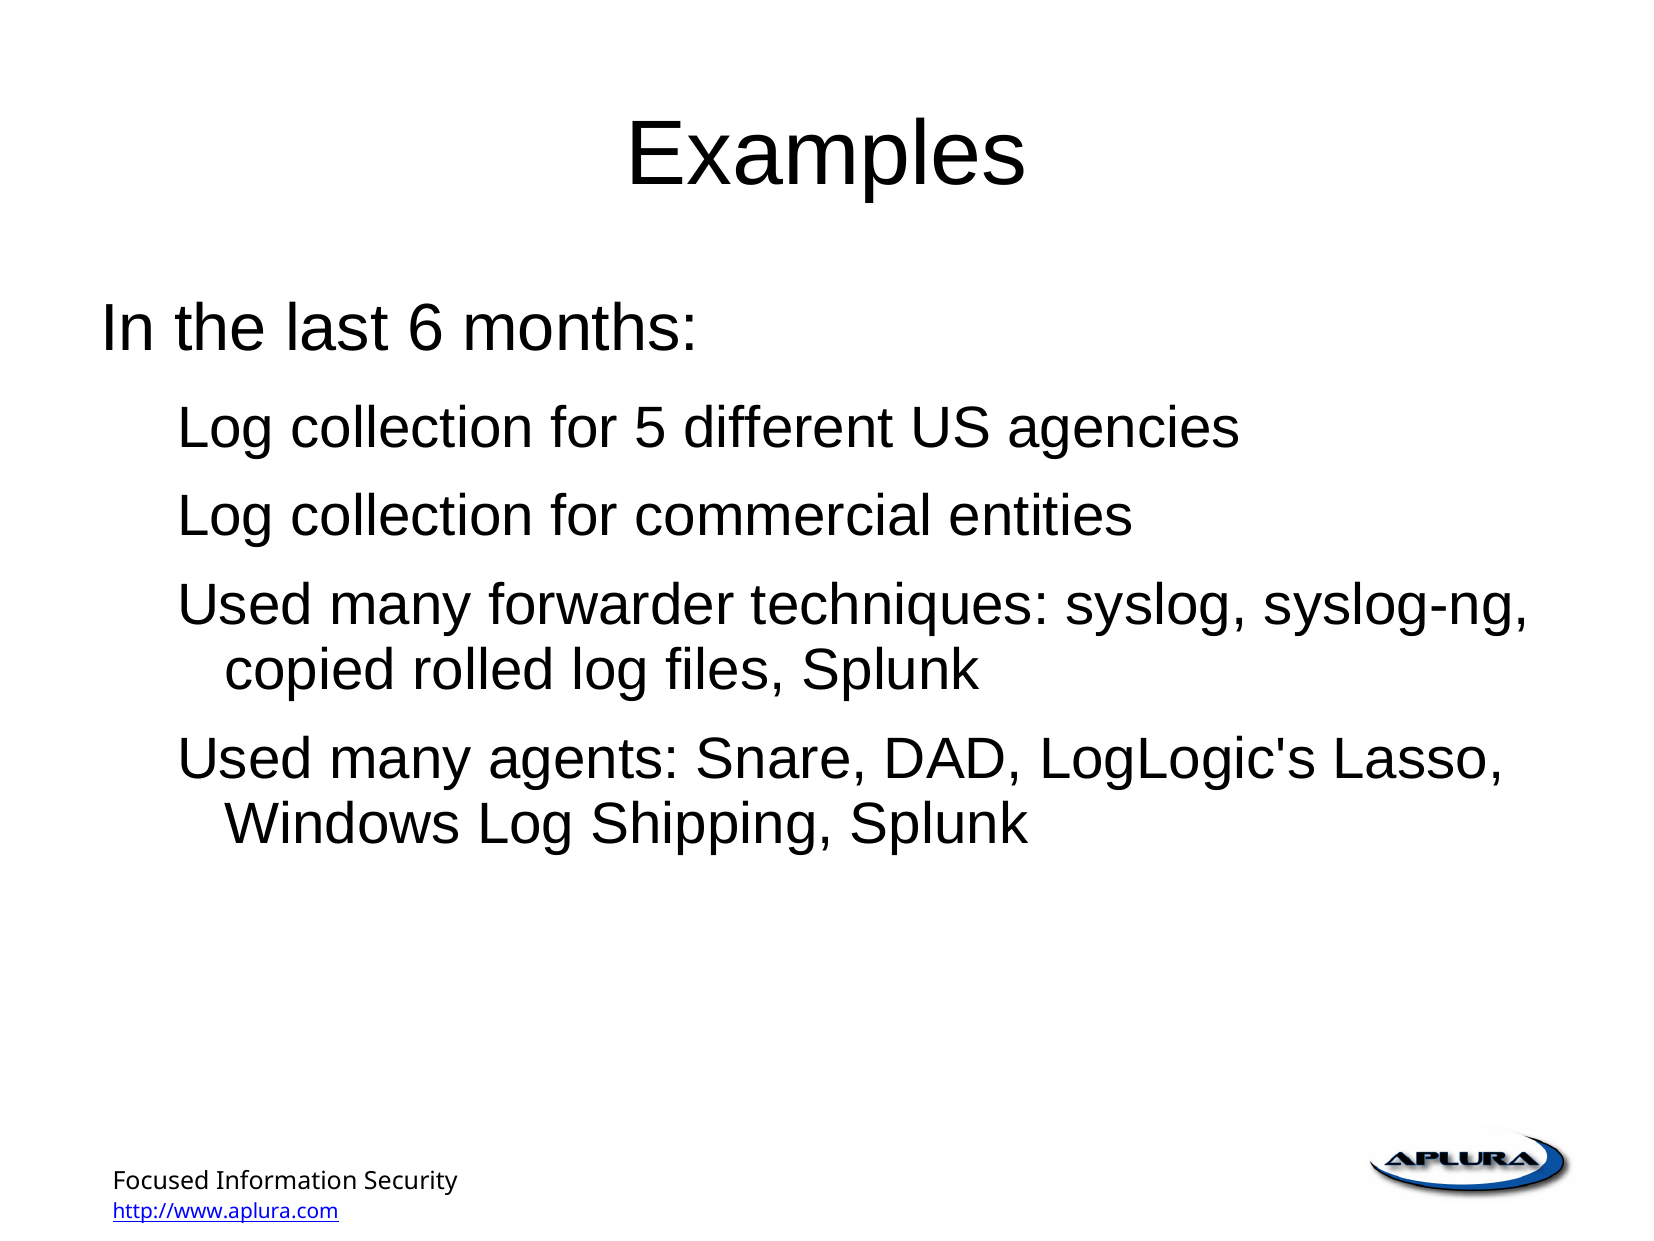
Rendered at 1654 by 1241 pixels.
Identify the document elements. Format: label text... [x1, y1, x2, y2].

picture [1365, 1124, 1576, 1203]
title Examples [82, 56, 1571, 250]
list In the last 6 months: Log collection for 5 different US agencies Log collection for commercial entities Used many forwarder techniques: syslog, syslog-ng, copied rolled log files, Splunk Used many agents: Snare, DAD, LogLogic's Lasso, Windows Log Shipping, Splunk [82, 290, 1571, 1109]
